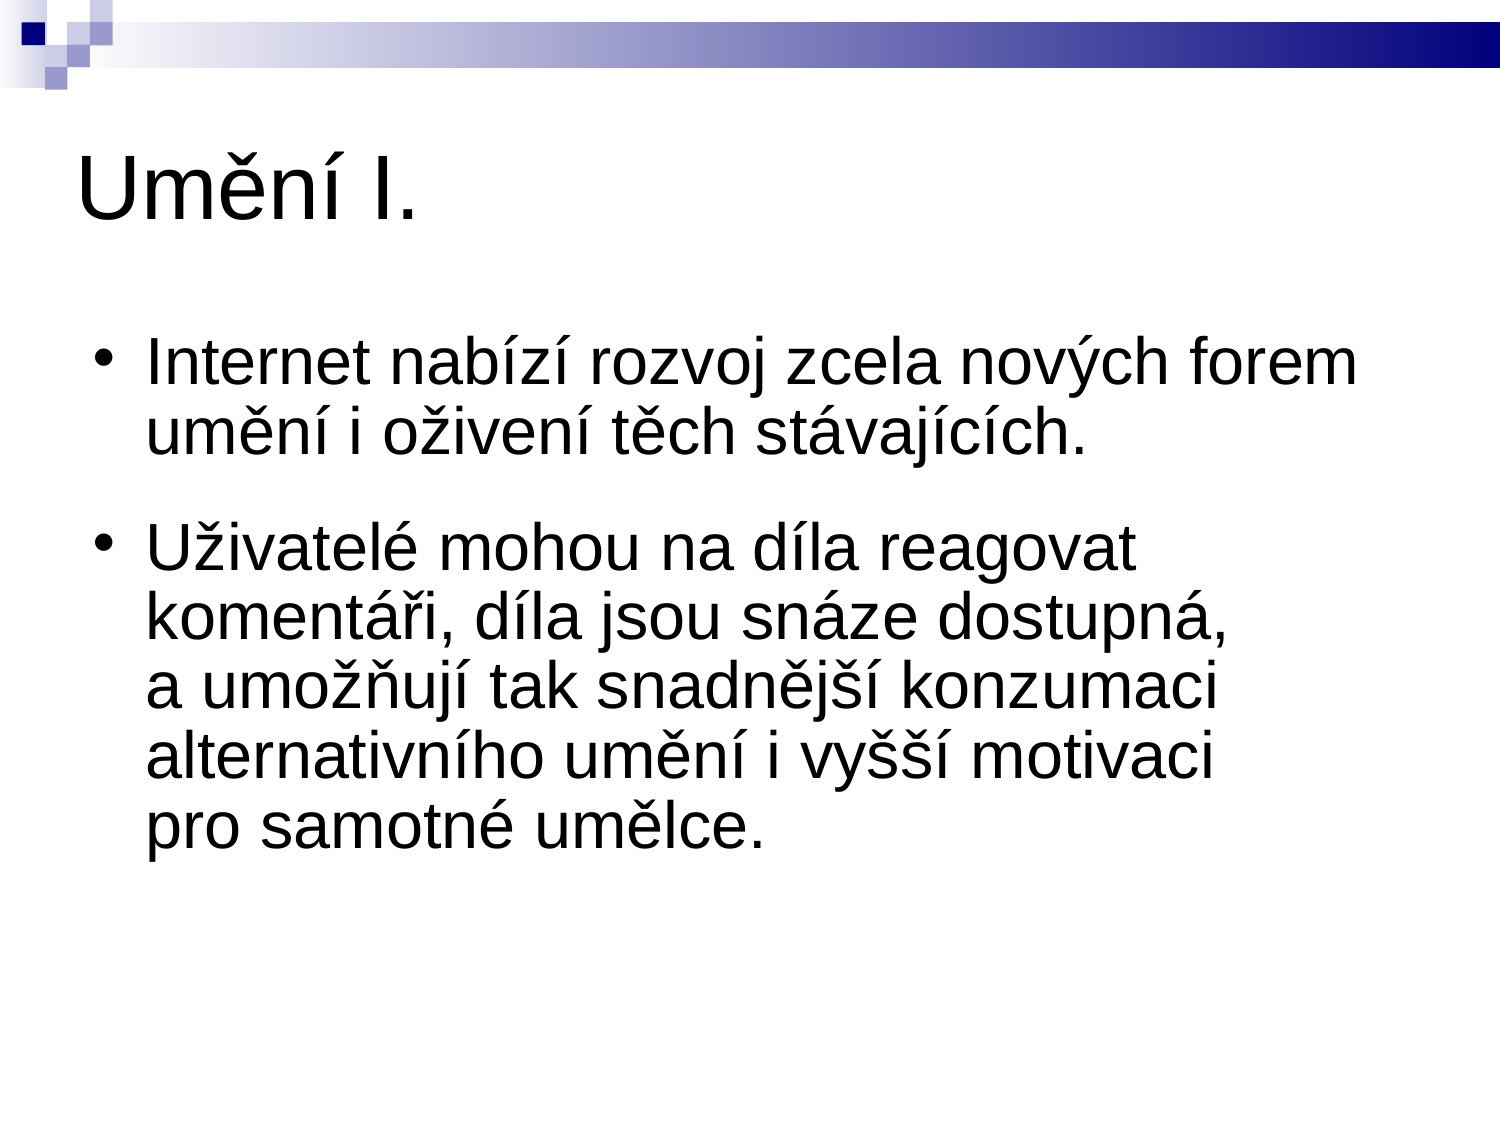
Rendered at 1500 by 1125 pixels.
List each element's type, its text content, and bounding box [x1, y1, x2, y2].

title Umění I. [75, 75, 1426, 301]
list Internet nabízí rozvoj zcela nových forem umění i oživení těch stávajících. Uživatelé mohou na díla reagovat komentáři, díla jsou snáze dostupná, a umožňují tak snadnější konzumaci alternativního umění i vyšší motivaci pro samotné umělce. [75, 324, 1426, 1017]
